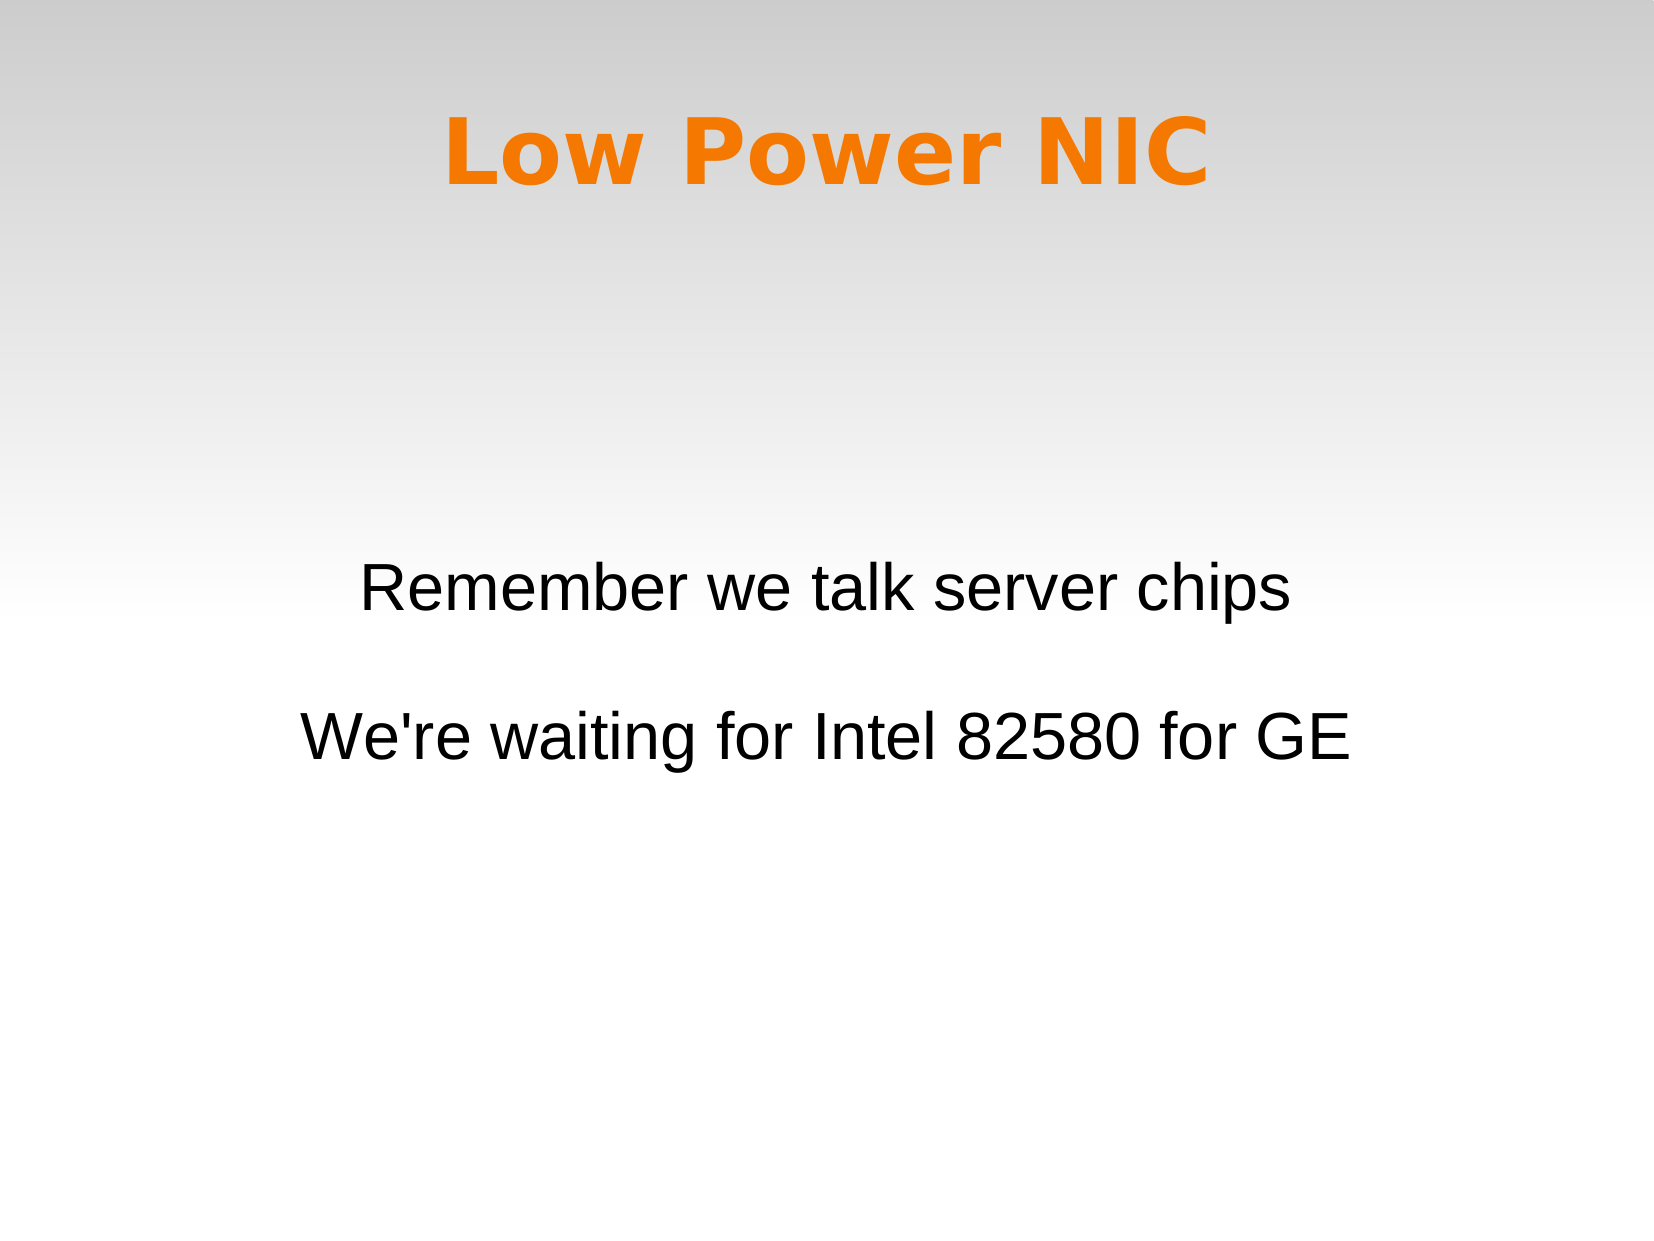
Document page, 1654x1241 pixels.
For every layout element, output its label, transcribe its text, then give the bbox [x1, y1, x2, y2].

title Low Power NIC [82, 56, 1571, 250]
subtitle Remember we talk server chips We're waiting for Intel 82580 for GE [82, 297, 1571, 1102]
